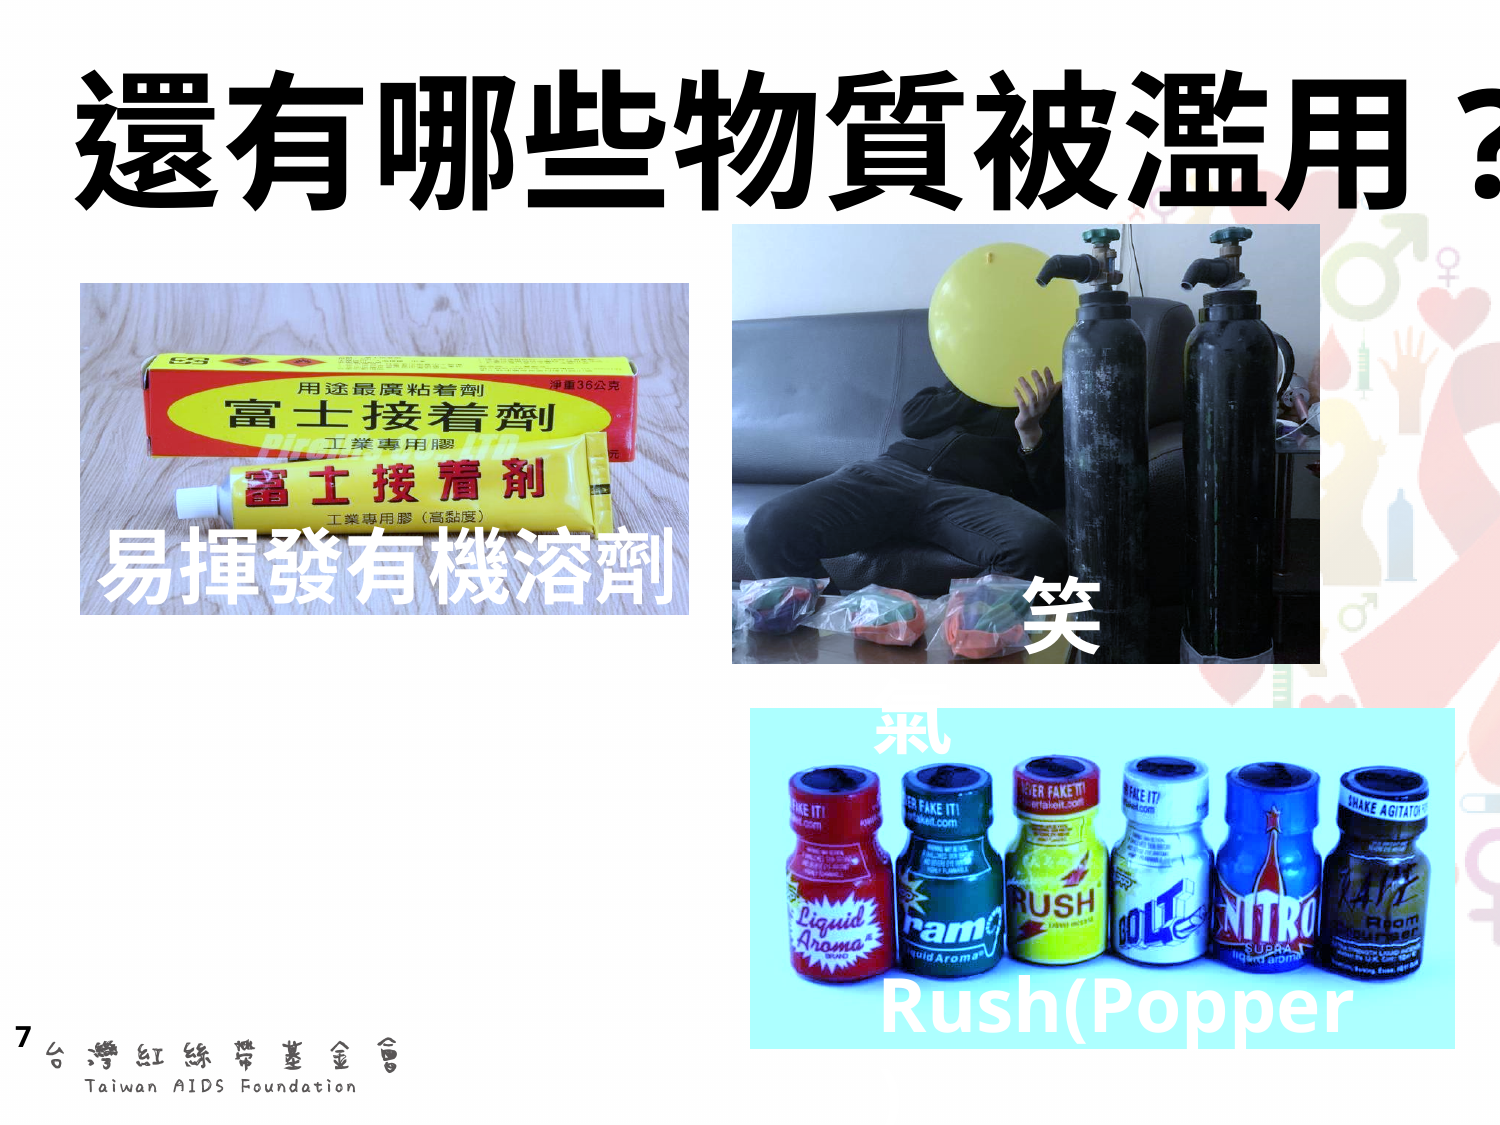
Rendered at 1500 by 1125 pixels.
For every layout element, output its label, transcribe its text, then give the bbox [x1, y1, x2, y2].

title 還有哪些物質被濫用? [56, 37, 1444, 237]
text_box 易揮發有機溶劑 [80, 506, 700, 622]
text_box 笑氣 [855, 557, 1196, 772]
text_box Rush(Popper) [863, 950, 1380, 1125]
slide_number <編號> [0, 1008, 338, 1069]
picture [0, 0, 1500, 1125]
